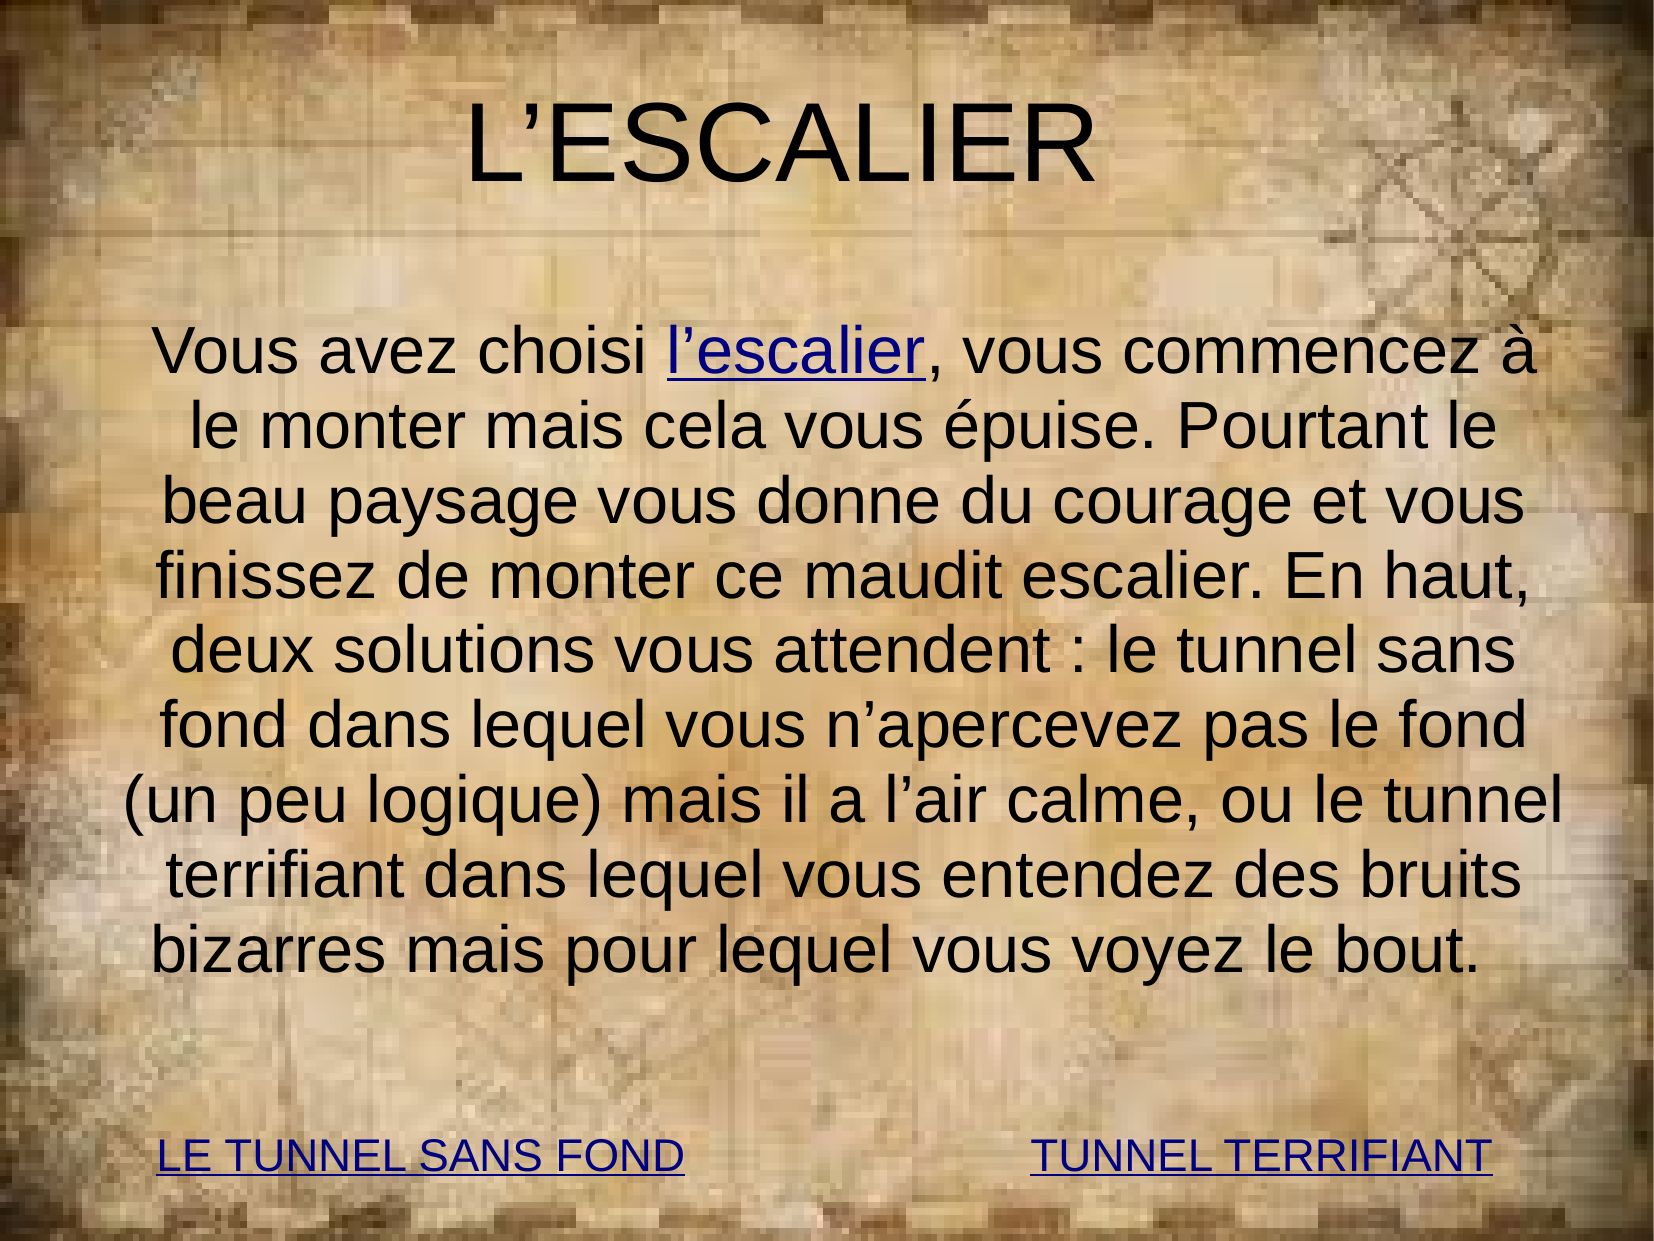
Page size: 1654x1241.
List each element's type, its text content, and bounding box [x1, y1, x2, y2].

picture [0, 0, 1654, 1241]
text_box LE TUNNEL SANS FOND [141, 1122, 709, 1188]
title [82, 49, 1571, 257]
text_box TUNNEL TERRIFIANT [1015, 1122, 1512, 1188]
text_box L’ESCALIER [448, 72, 1654, 213]
subtitle Vous avez choisi l’escalier, vous commencez à le monter mais cela vous épuise. Pourtant le beau paysage vous donne du courage et vous finissez de monter ce maudit escalier. En haut, deux solutions vous attendent : le tunnel sans fond dans lequel vous n’apercevez pas le fond (un peu logique) mais il a l’air calme, ou le tunnel terrifiant dans lequel vous entendez des bruits bizarres mais pour lequel vous voyez le bout. [82, 290, 1571, 1010]
